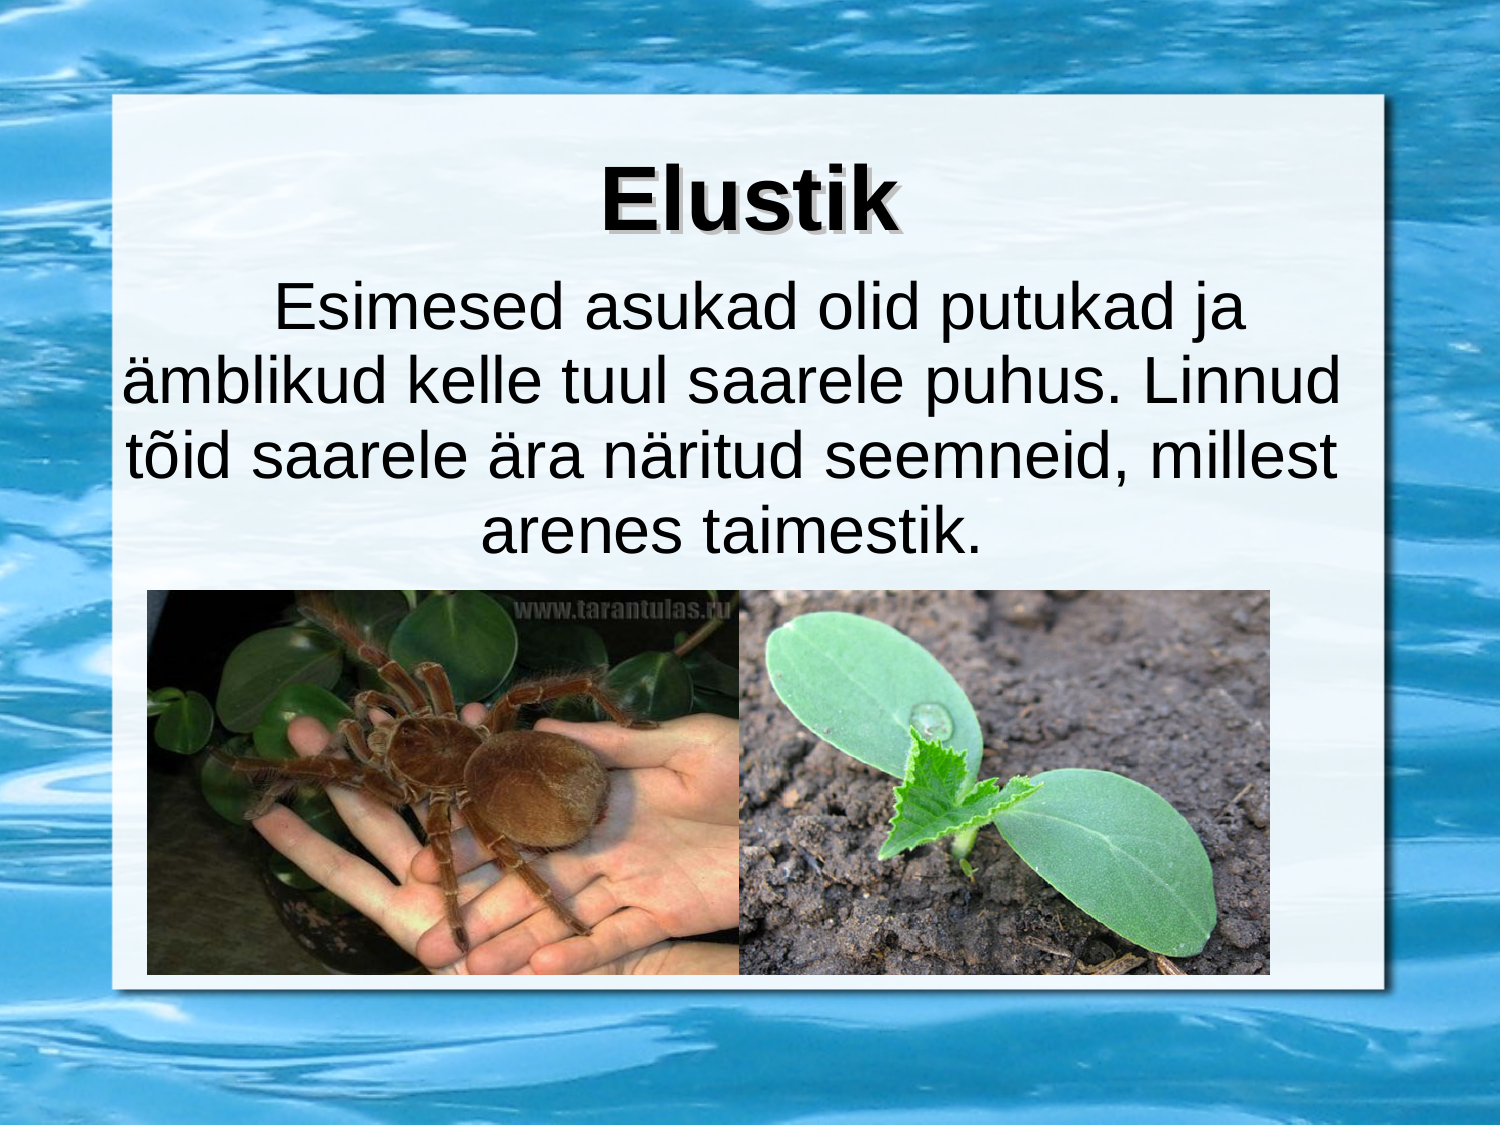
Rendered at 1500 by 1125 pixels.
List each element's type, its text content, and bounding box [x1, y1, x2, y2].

subtitle Esimesed asukad olid putukad ja ämblikud kelle tuul saarele puhus. Linnud tõid saarele ära näritud seemneid, millest arenes taimestik. [29, 177, 1380, 920]
picture [0, 0, 1500, 1125]
title Elustik [75, 21, 1425, 257]
